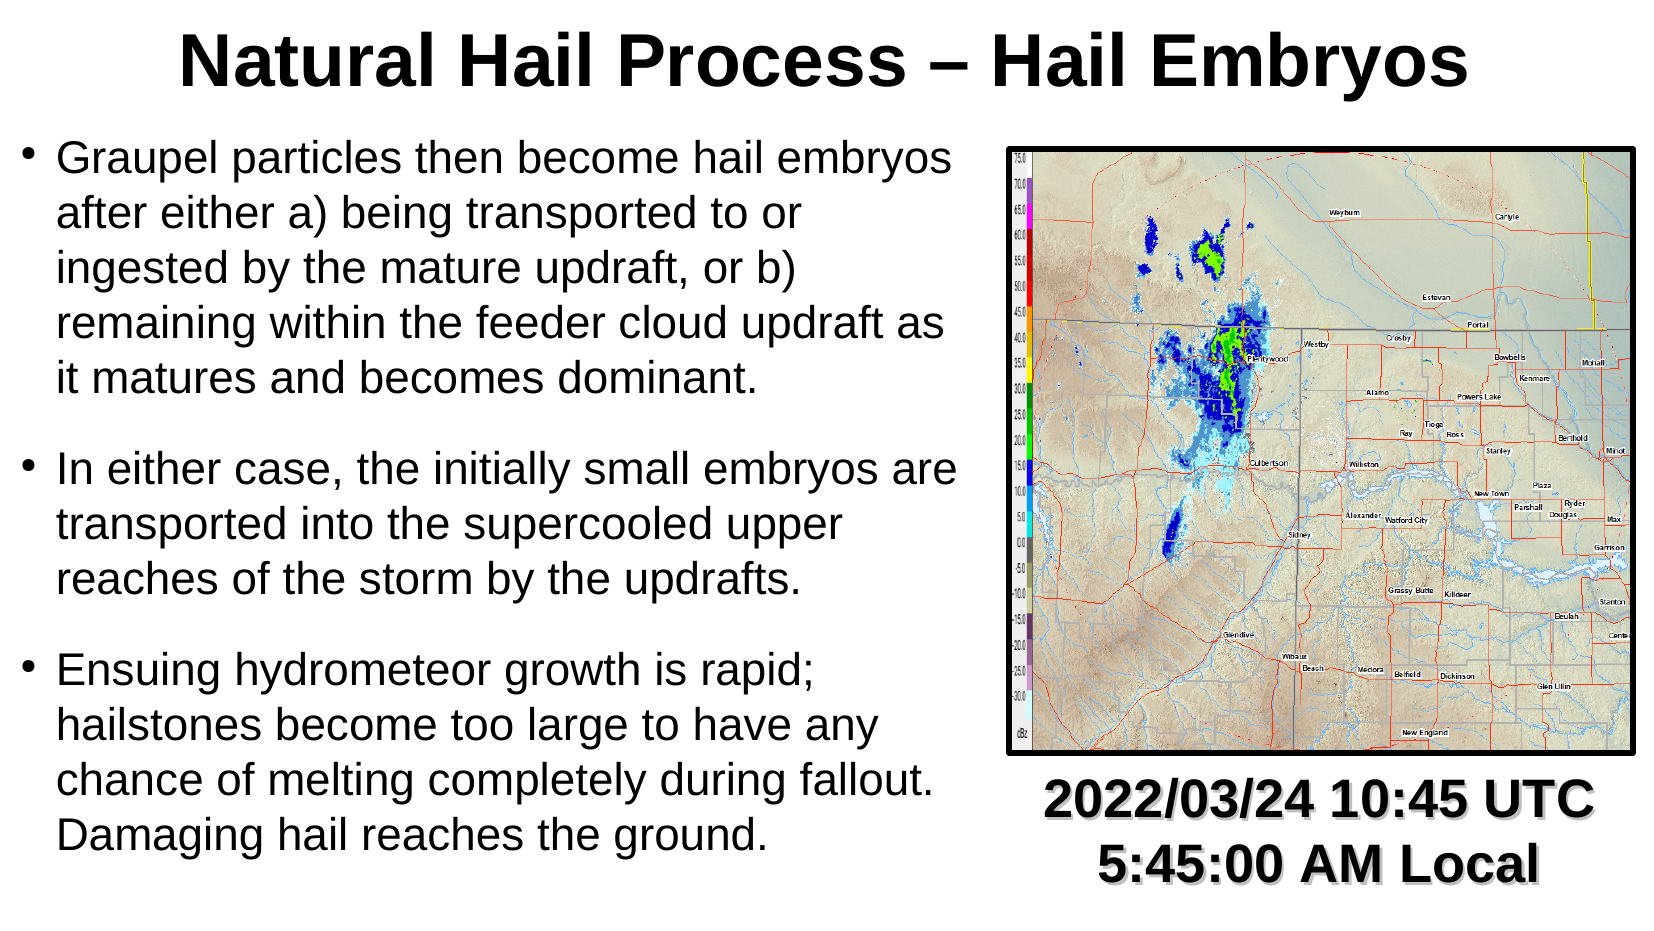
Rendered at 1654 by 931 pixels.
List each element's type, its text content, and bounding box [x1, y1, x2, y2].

title Natural Hail Process – Hail Embryos [0, 5, 1654, 107]
text_box Graupel particles then become hail embryos after either a) being transported to or ingested by the mature updraft, or b) remaining within the feeder cloud updraft as it matures and becomes dominant. In either case, the initially small embryos are transported into the supercooled upper reaches of the storm by the updrafts. Ensuing hydrometeor growth is rapid; hailstones become too large to have any chance of melting completely during fallout. Damaging hail reaches the ground. [4, 120, 976, 867]
picture [1012, 152, 1630, 751]
text_box 2022/03/24 10:45 UTC 5:45:00 AM Local [1000, 762, 1639, 901]
